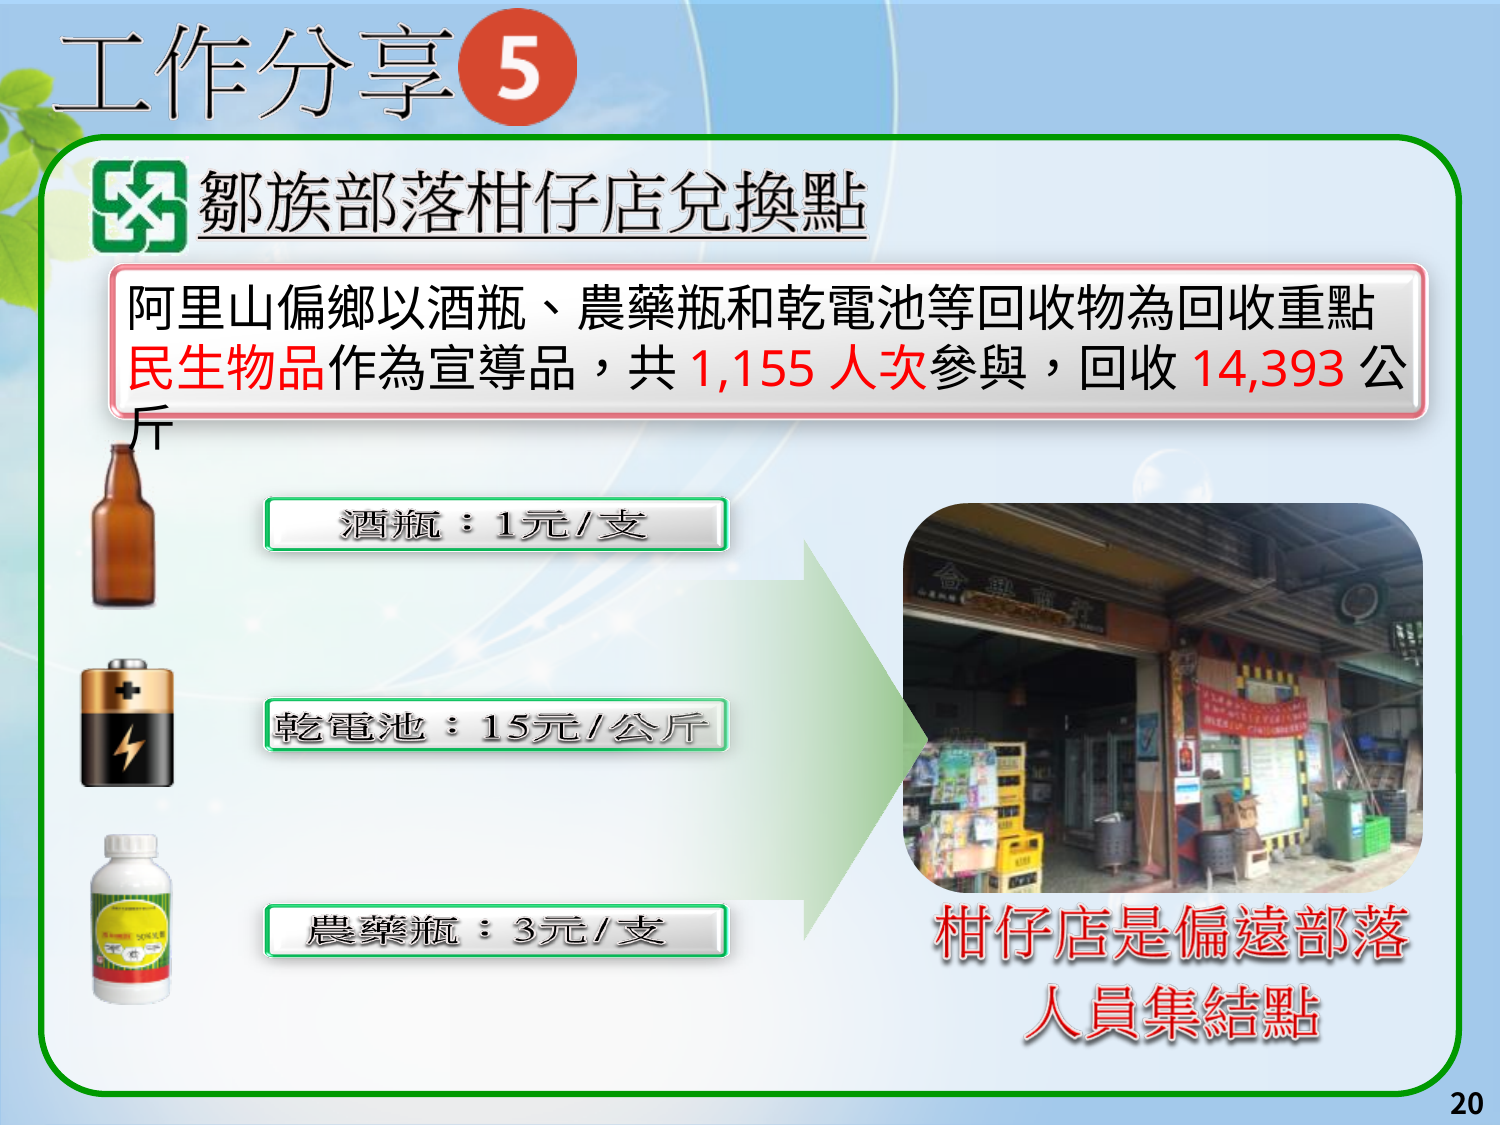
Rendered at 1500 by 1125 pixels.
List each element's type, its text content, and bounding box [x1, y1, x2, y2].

picture [64, 834, 192, 1005]
picture [890, 503, 1454, 1092]
picture [5, 653, 608, 787]
picture [36, 0, 577, 135]
text_box [608, 538, 928, 941]
picture [70, 156, 1466, 610]
picture [230, 886, 762, 981]
text_box 阿里山偏鄉以酒瓶、農藥瓶和乾電池等回收物為回收重點民生物品作為宣導品，共1,155人次參與，回收14,393公斤 [112, 268, 1436, 465]
picture [230, 479, 762, 575]
